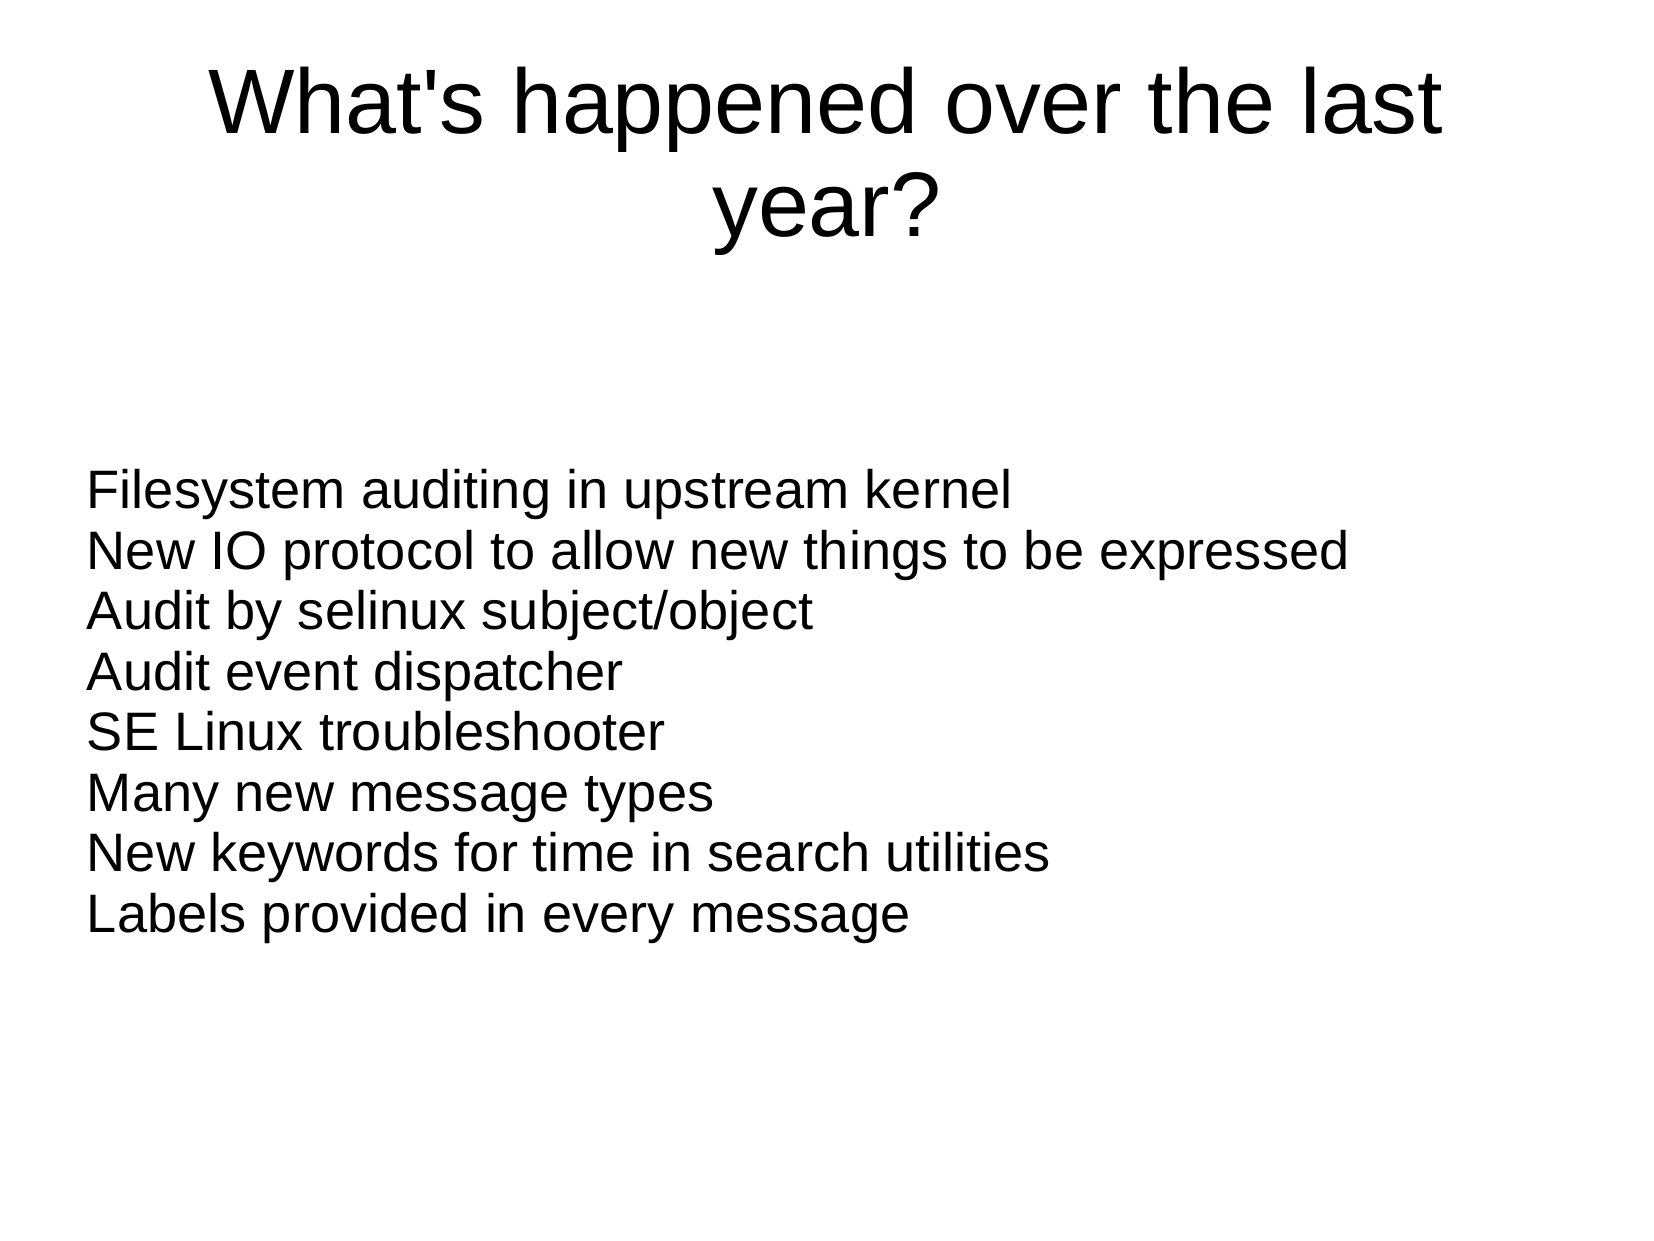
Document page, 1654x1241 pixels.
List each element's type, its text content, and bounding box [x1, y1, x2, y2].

title What's happened over the last year? [82, 56, 1571, 250]
subtitle Filesystem auditing in upstream kernel New IO protocol to allow new things to be expressed Audit by selinux subject/object Audit event dispatcher SE Linux troubleshooter Many new message types New keywords for time in search utilities Labels provided in every message [86, 300, 1576, 1104]
